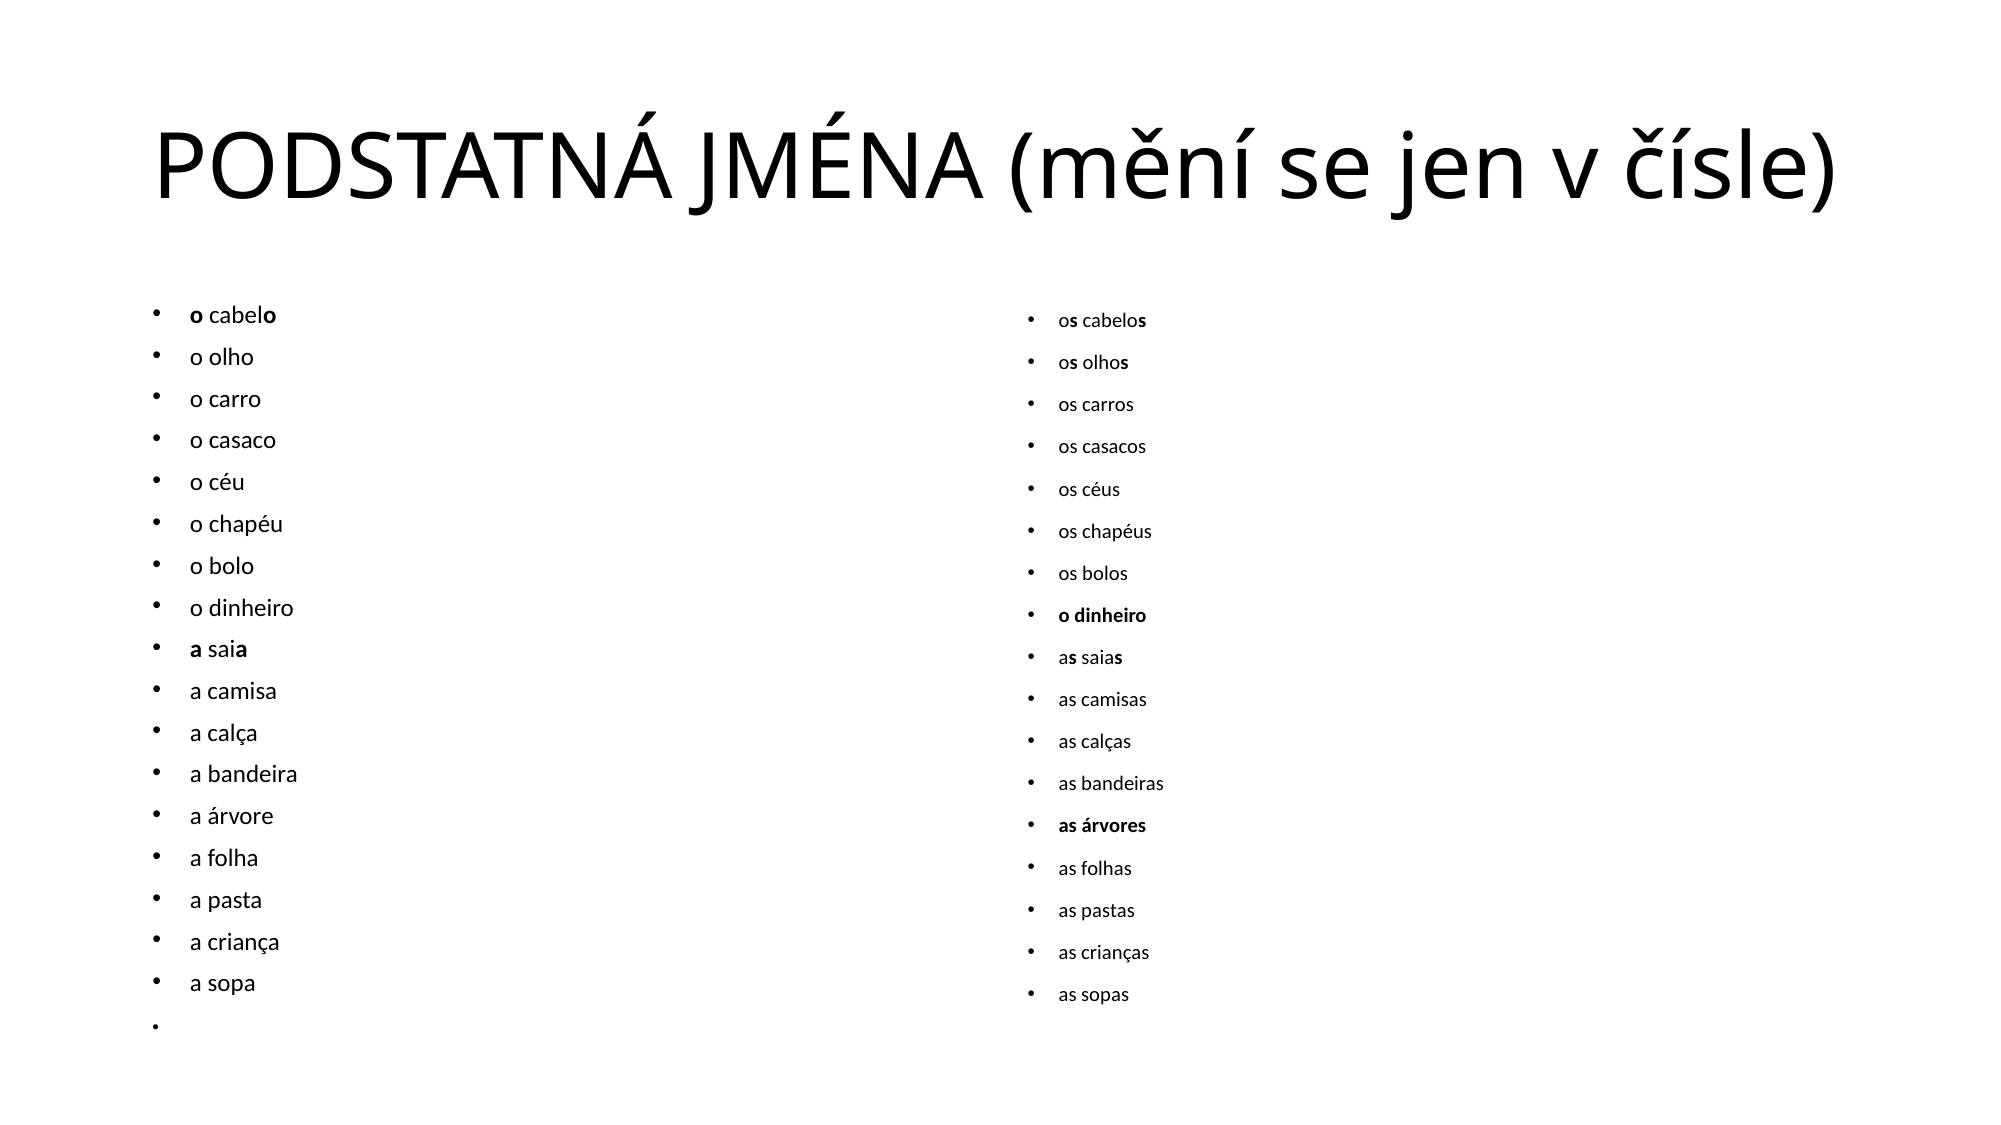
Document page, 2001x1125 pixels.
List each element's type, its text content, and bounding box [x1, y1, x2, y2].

list o cabelo o olho o carro o casaco o céu o chapéu o bolo o dinheiro a saia a camisa a calça a bandeira a árvore a folha a pasta a criança a sopa [137, 299, 988, 1014]
title PODSTATNÁ JMÉNA (mění se jen v čísle) [137, 59, 1863, 278]
list os cabelos os olhos os carros os casacos os céus os chapéus os bolos o dinheiro as saias as camisas as calças as bandeiras as árvores as folhas as pastas as crianças as sopas [1012, 299, 1863, 1014]
